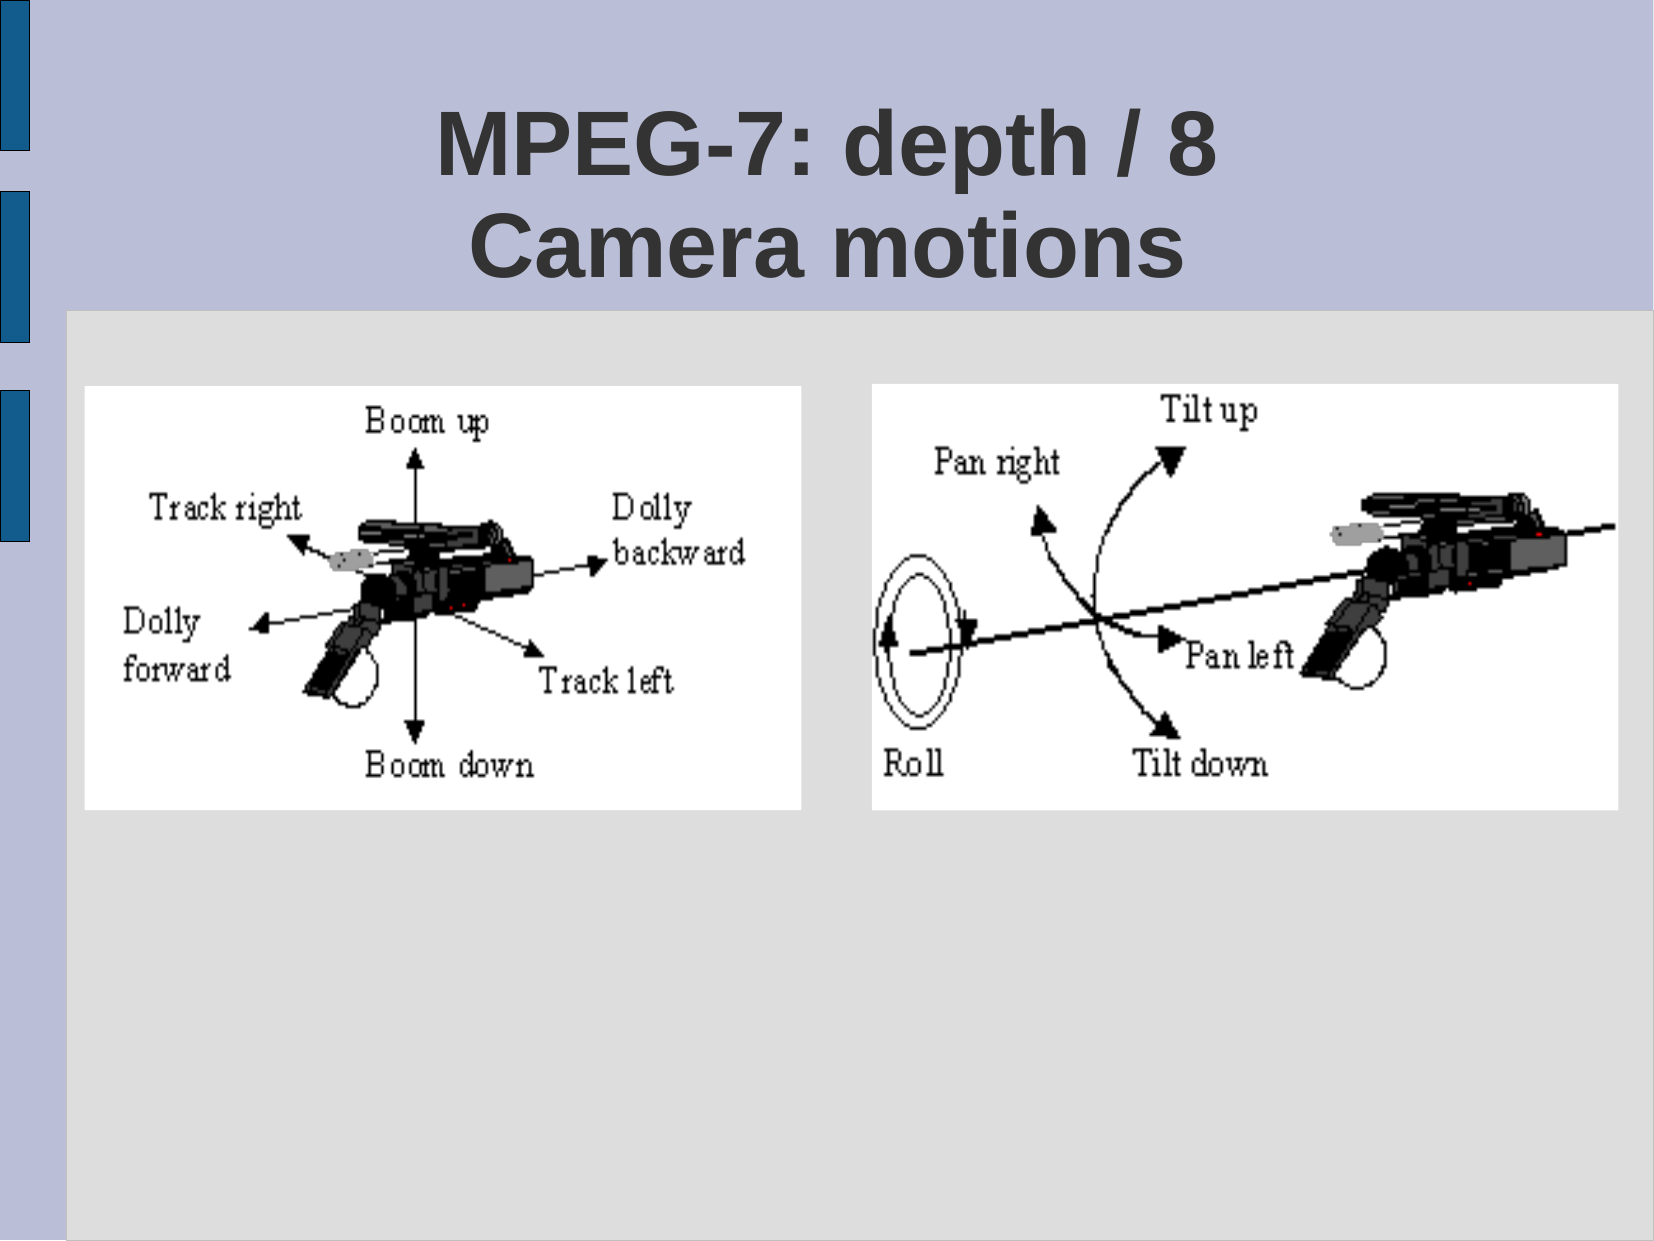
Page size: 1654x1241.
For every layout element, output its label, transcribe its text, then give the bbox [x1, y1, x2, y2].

title MPEG-7: depth / 8 Camera motions [121, 76, 1534, 313]
picture [871, 383, 1619, 811]
picture [84, 386, 802, 811]
